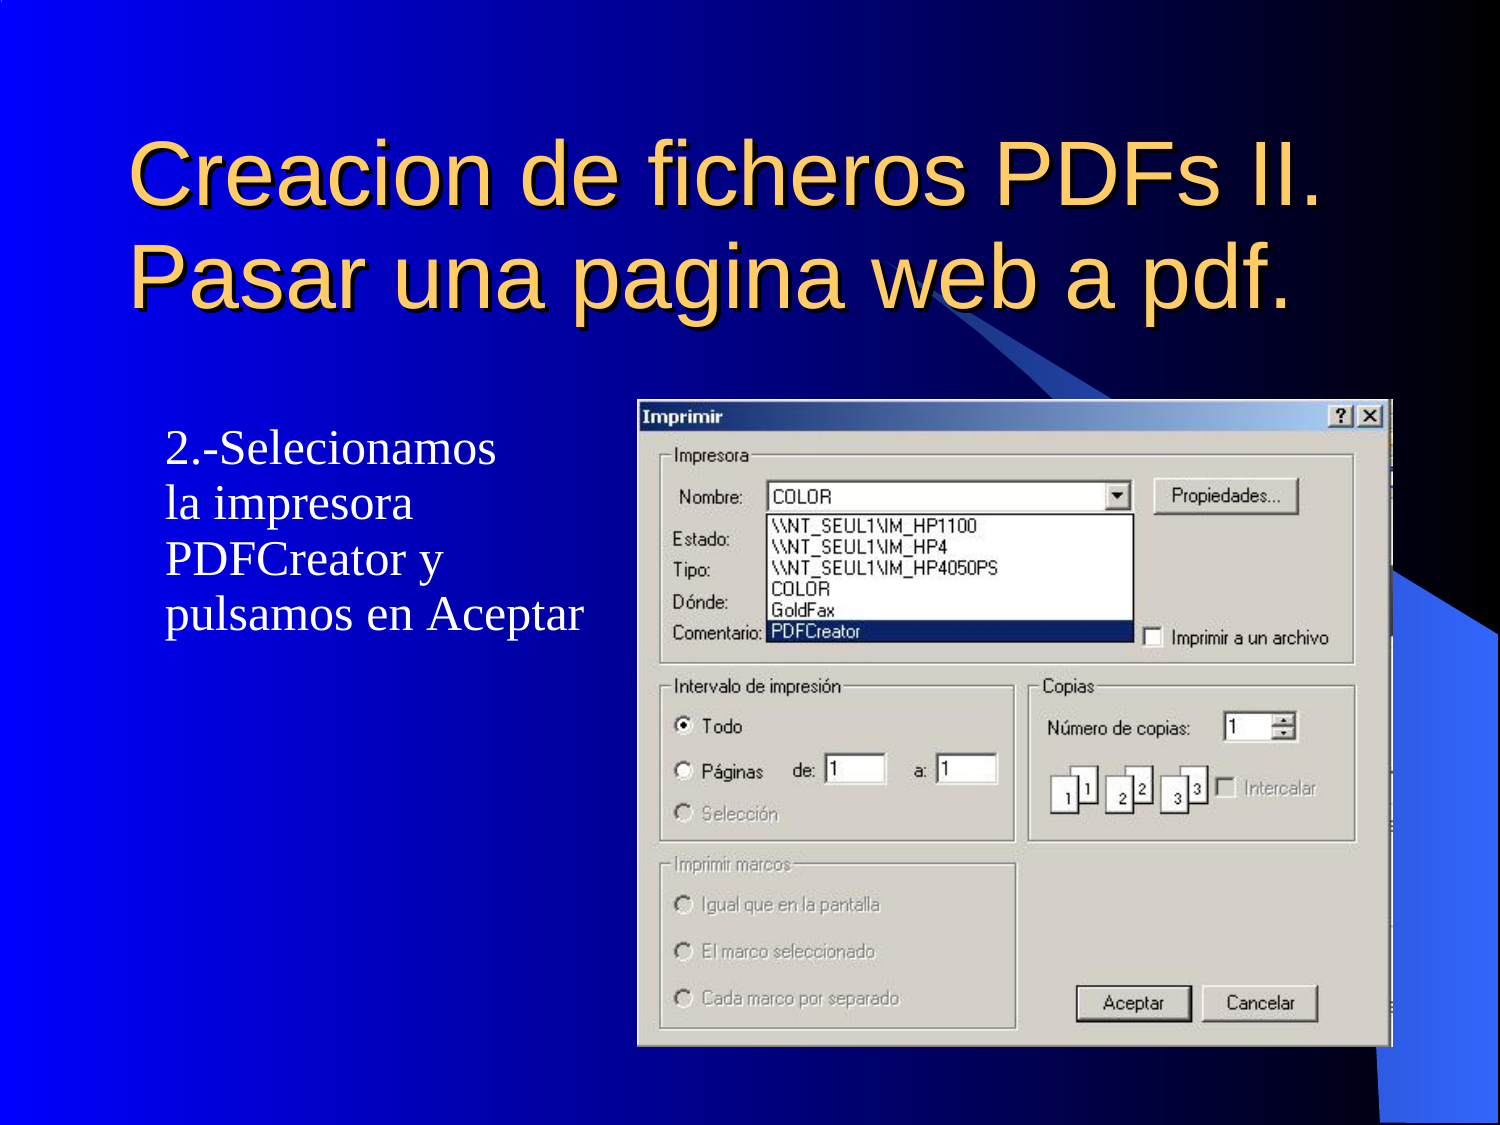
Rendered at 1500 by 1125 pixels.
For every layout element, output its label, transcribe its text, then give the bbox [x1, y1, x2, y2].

title Creacion de ficheros PDFs II. Pasar una pagina web a pdf. [112, 99, 1438, 351]
text_box 2.-Selecionamos la impresora PDFCreator y pulsamos en Aceptar [150, 412, 601, 650]
picture [637, 399, 1393, 1047]
